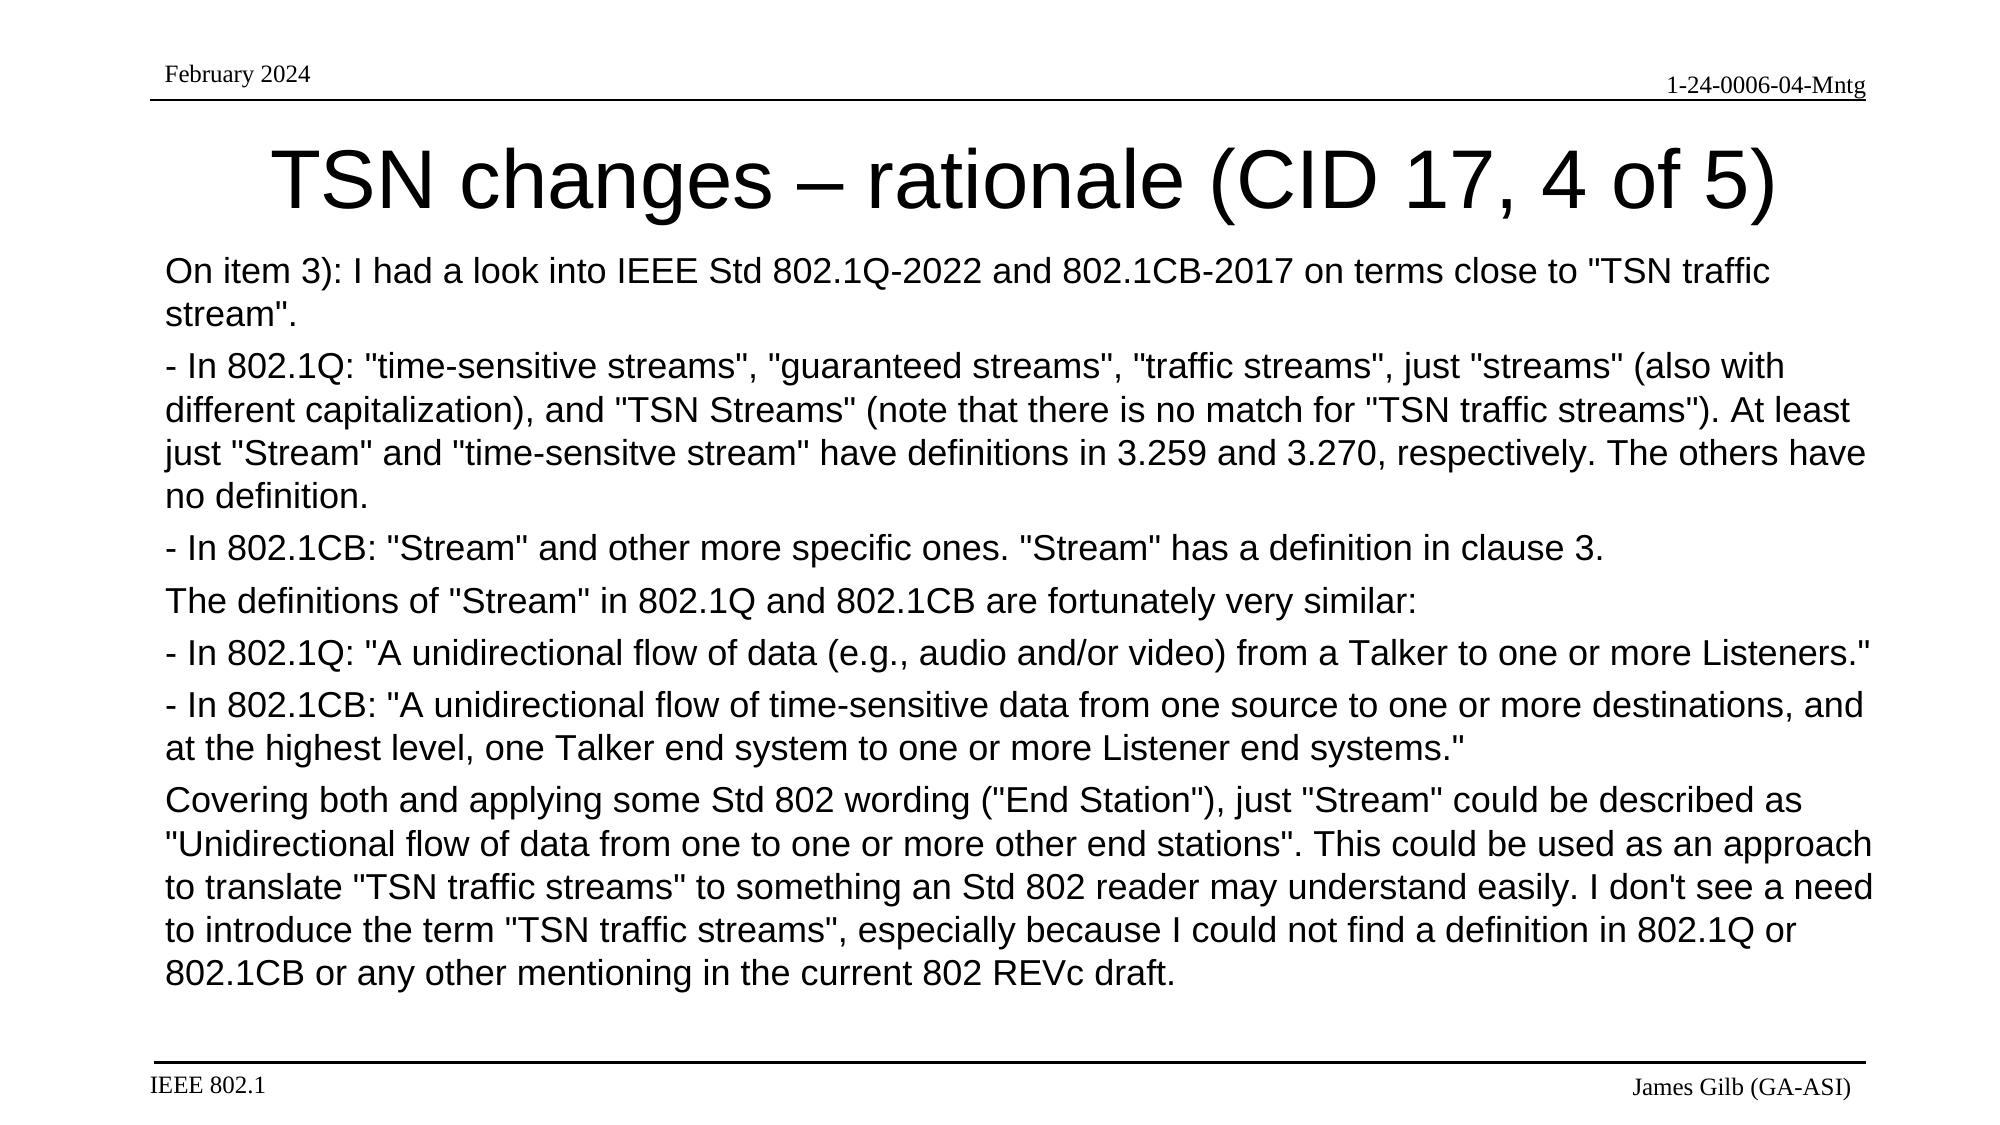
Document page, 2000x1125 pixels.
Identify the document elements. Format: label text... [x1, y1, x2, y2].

list On item 3): I had a look into IEEE Std 802.1Q-2022 and 802.1CB-2017 on terms close to "TSN traffic stream". - In 802.1Q: "time-sensitive streams", "guaranteed streams", "traffic streams", just "streams" (also with different capitalization), and "TSN Streams" (note that there is no match for "TSN traffic streams"). At least just "Stream" and "time-sensitve stream" have definitions in 3.259 and 3.270, respectively. The others have no definition. - In 802.1CB: "Stream" and other more specific ones. "Stream" has a definition in clause 3. The definitions of "Stream" in 802.1Q and 802.1CB are fortunately very similar: - In 802.1Q: "A unidirectional flow of data (e.g., audio and/or video) from a Talker to one or more Listeners." - In 802.1CB: "A unidirectional flow of time-sensitive data from one source to one or more destinations, and at the highest level, one Talker end system to one or more Listener end systems." Covering both and applying some Std 802 wording ("End Station"), just "Stream" could be described as "Unidirectional flow of data from one to one or more other end stations". This could be used as an approach to translate "TSN traffic streams" to something an Std 802 reader may understand easily. I don't see a need to introduce the term "TSN traffic streams", especially because I could not find a definition in 802.1Q or 802.1CB or any other mentioning in the current 802 REVc draft. [150, 239, 1900, 1051]
title TSN changes – rationale (CID 17, 4 of 5) [150, 112, 1900, 238]
